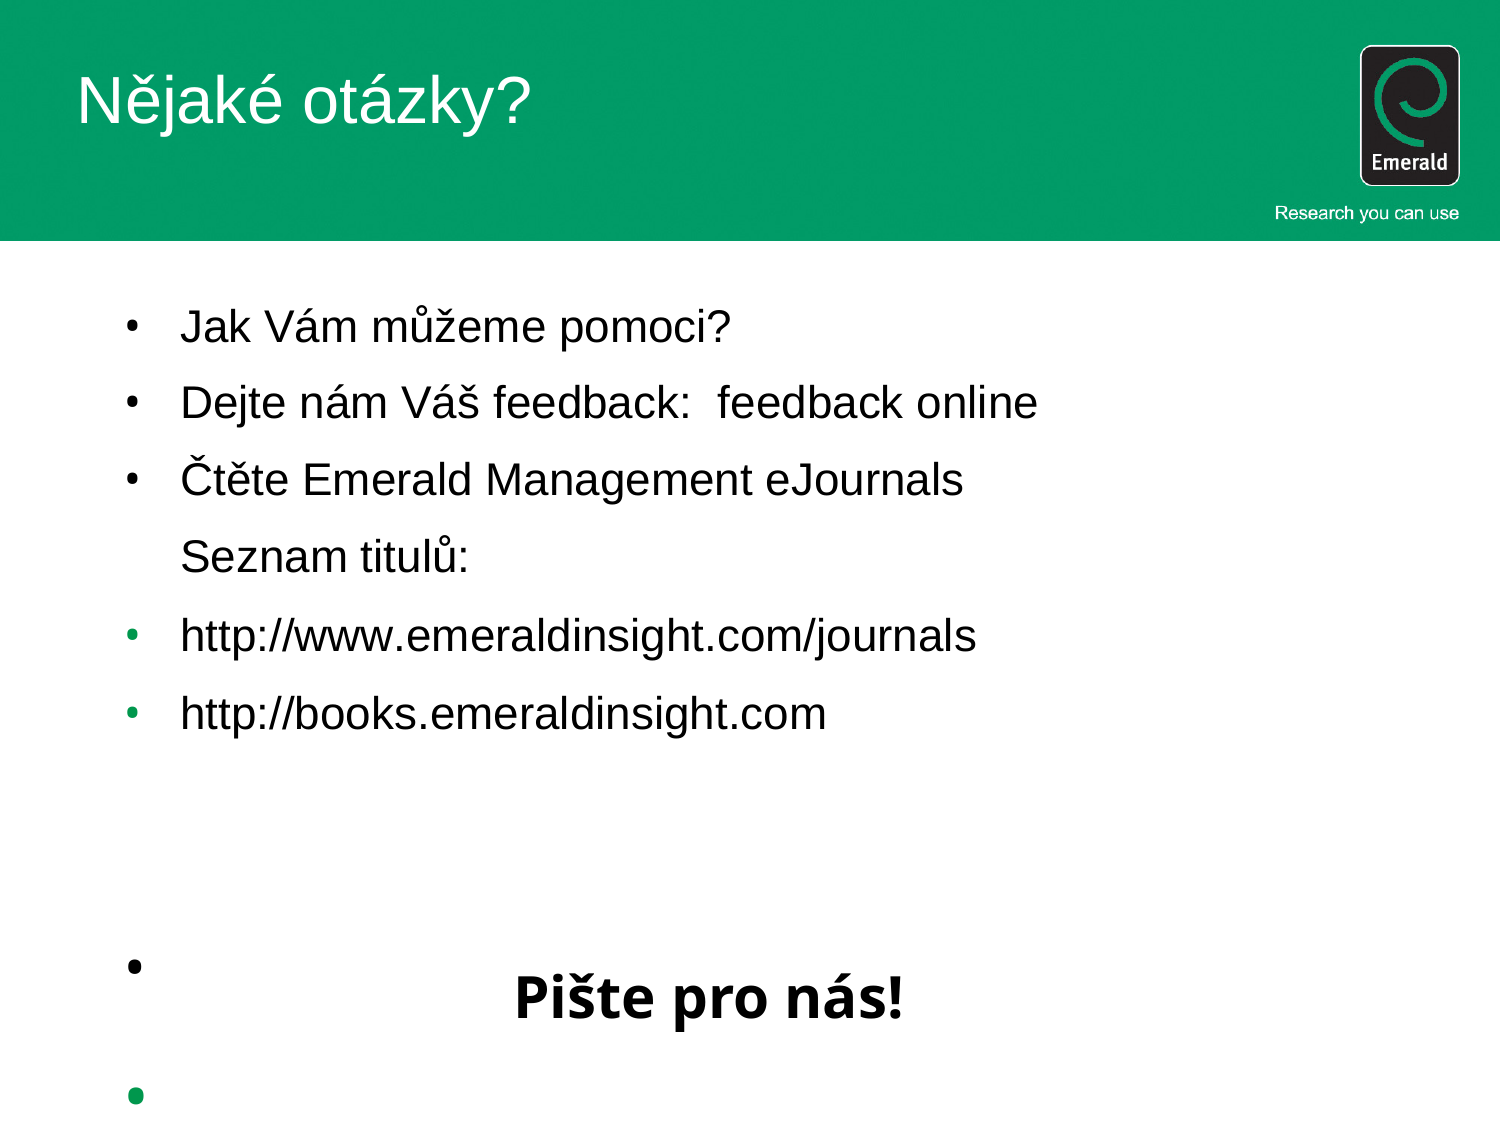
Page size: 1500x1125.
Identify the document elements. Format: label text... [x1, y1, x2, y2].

title Nějaké otázky? [76, 66, 1027, 254]
text_box Pište pro nás! [100, 952, 1317, 1038]
list Jak Vám můžeme pomoci? Dejte nám Váš feedback: feedback online Čtěte Emerald Management eJournals Seznam titulů: http://www.emeraldinsight.com/journals http://books.emeraldinsight.com [123, 302, 1371, 907]
